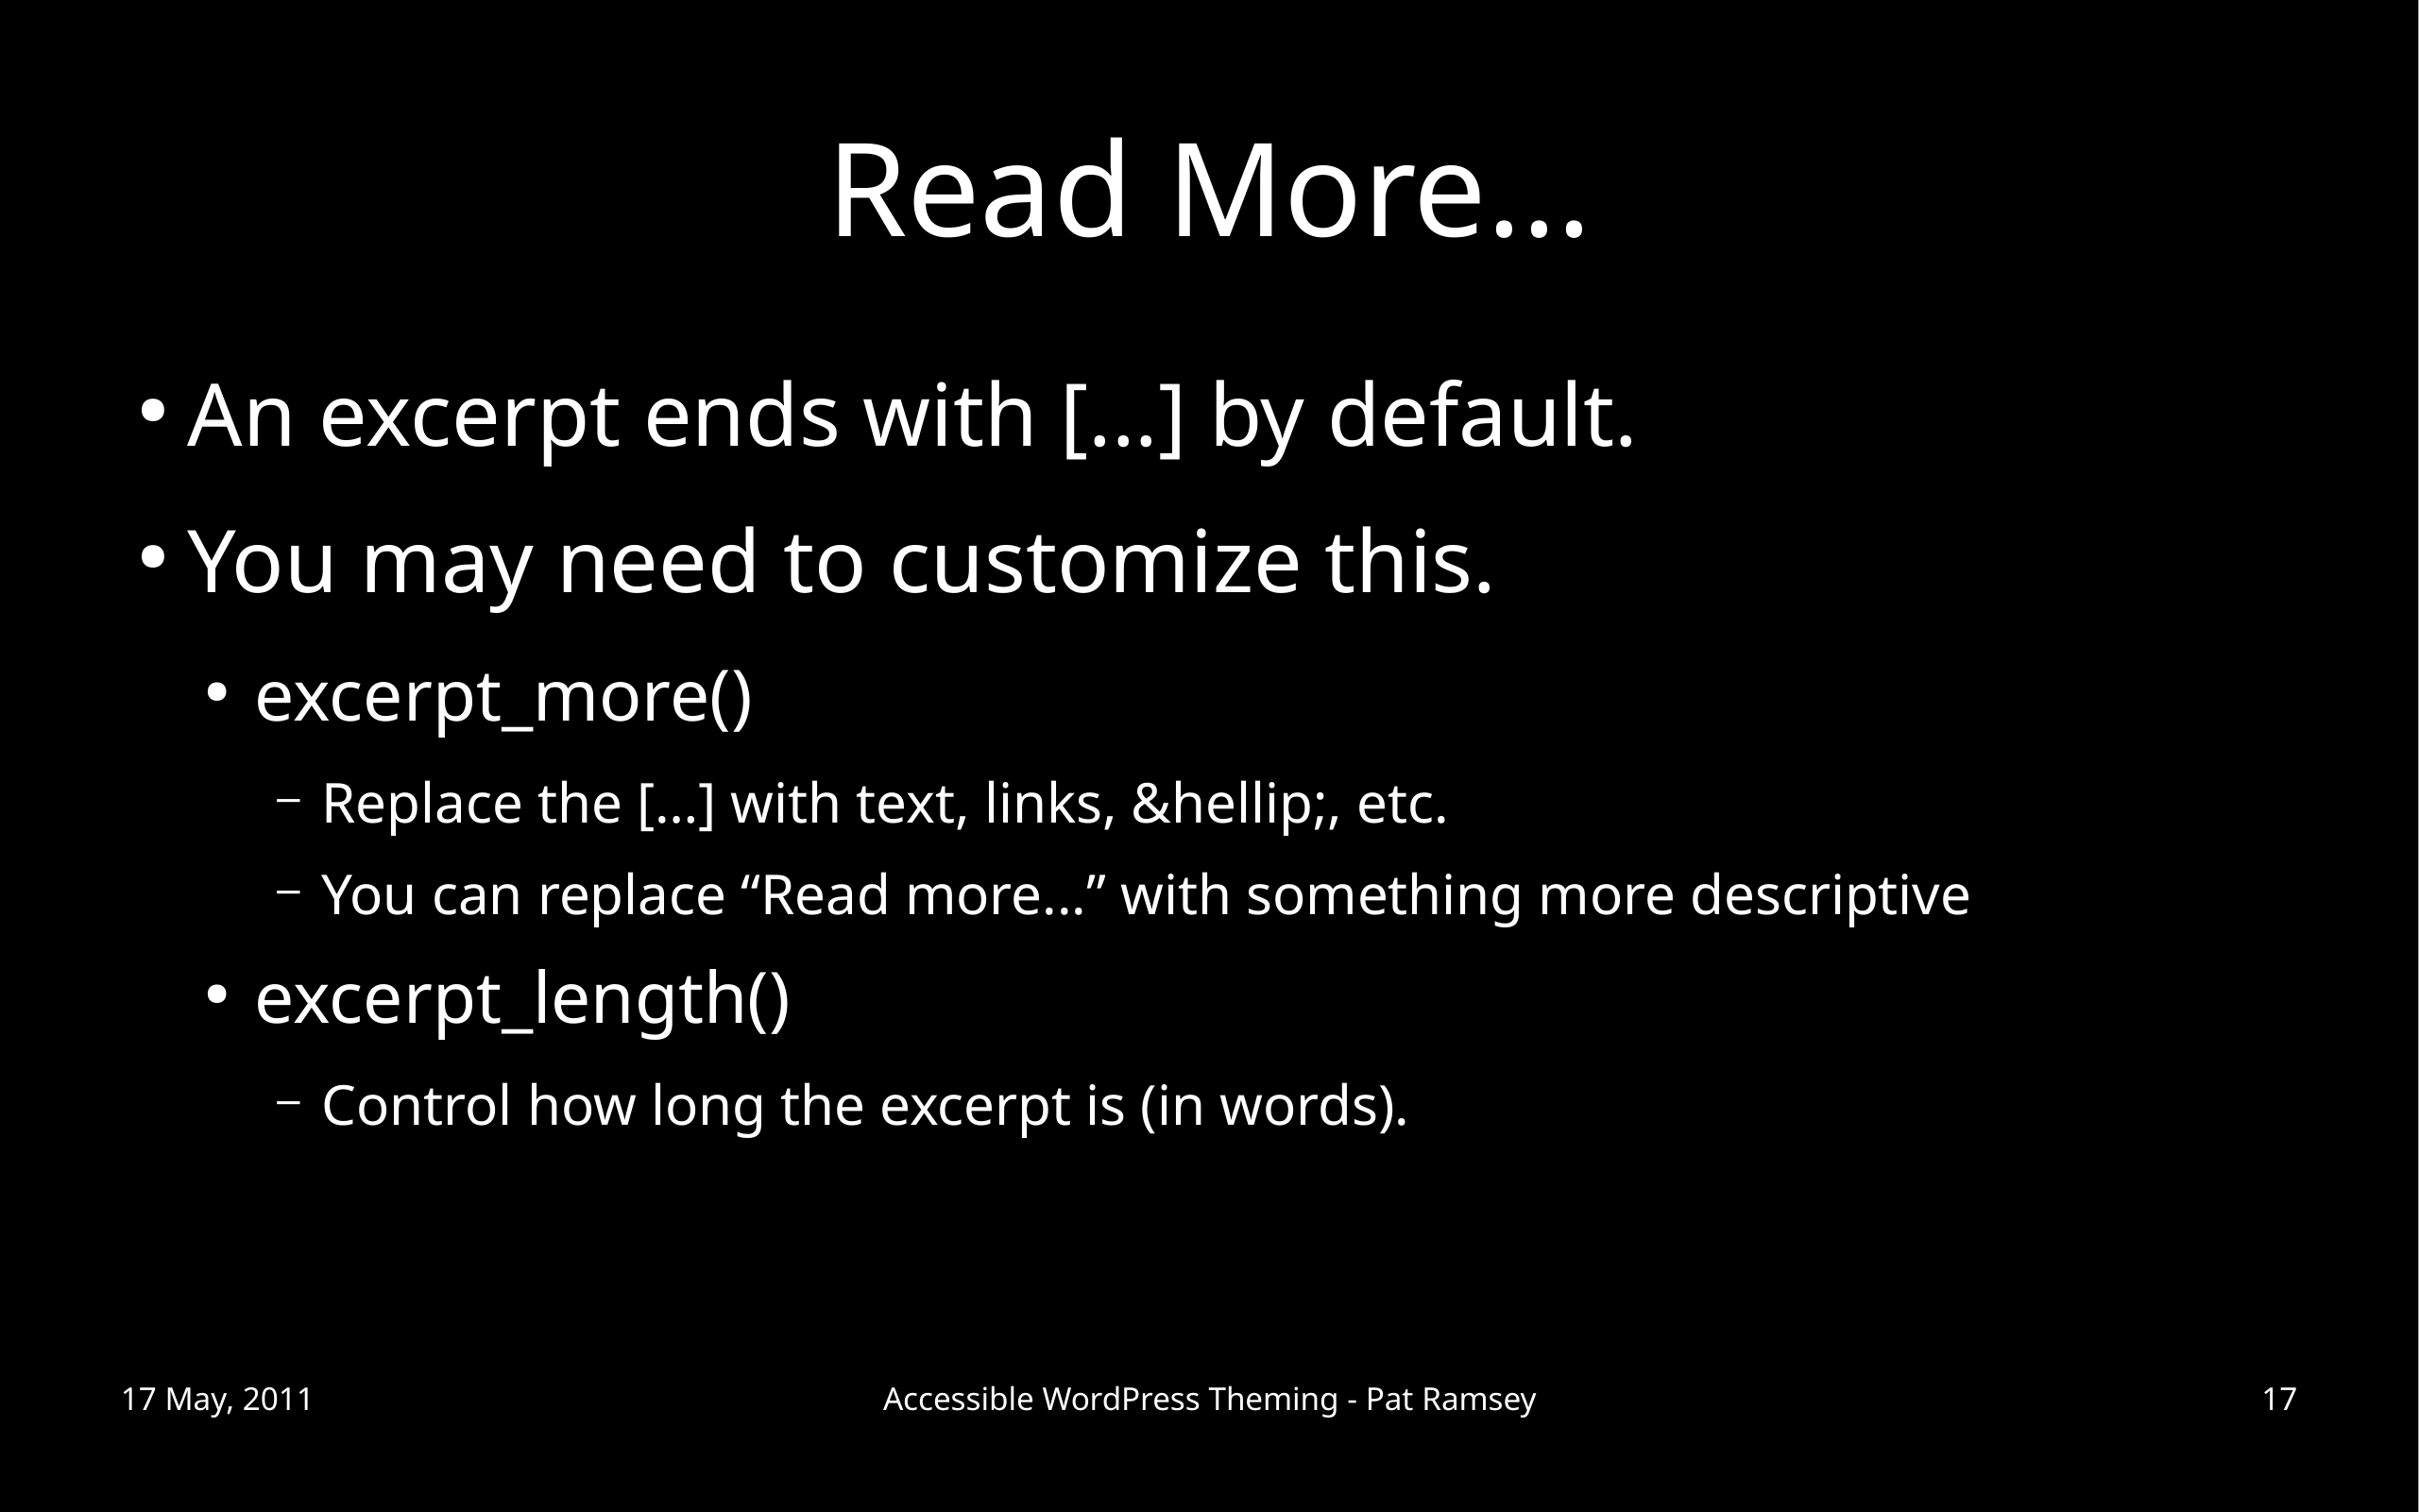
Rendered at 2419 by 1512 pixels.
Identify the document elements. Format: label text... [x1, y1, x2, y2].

list An excerpt ends with [...] by default. You may need to customize this. excerpt_more() Replace the […] with text, links, &hellip;, etc. You can replace “Read more...” with something more descriptive excerpt_length() Control how long the excerpt is (in words). [120, 353, 2298, 1351]
title Read More... [120, 69, 2298, 304]
